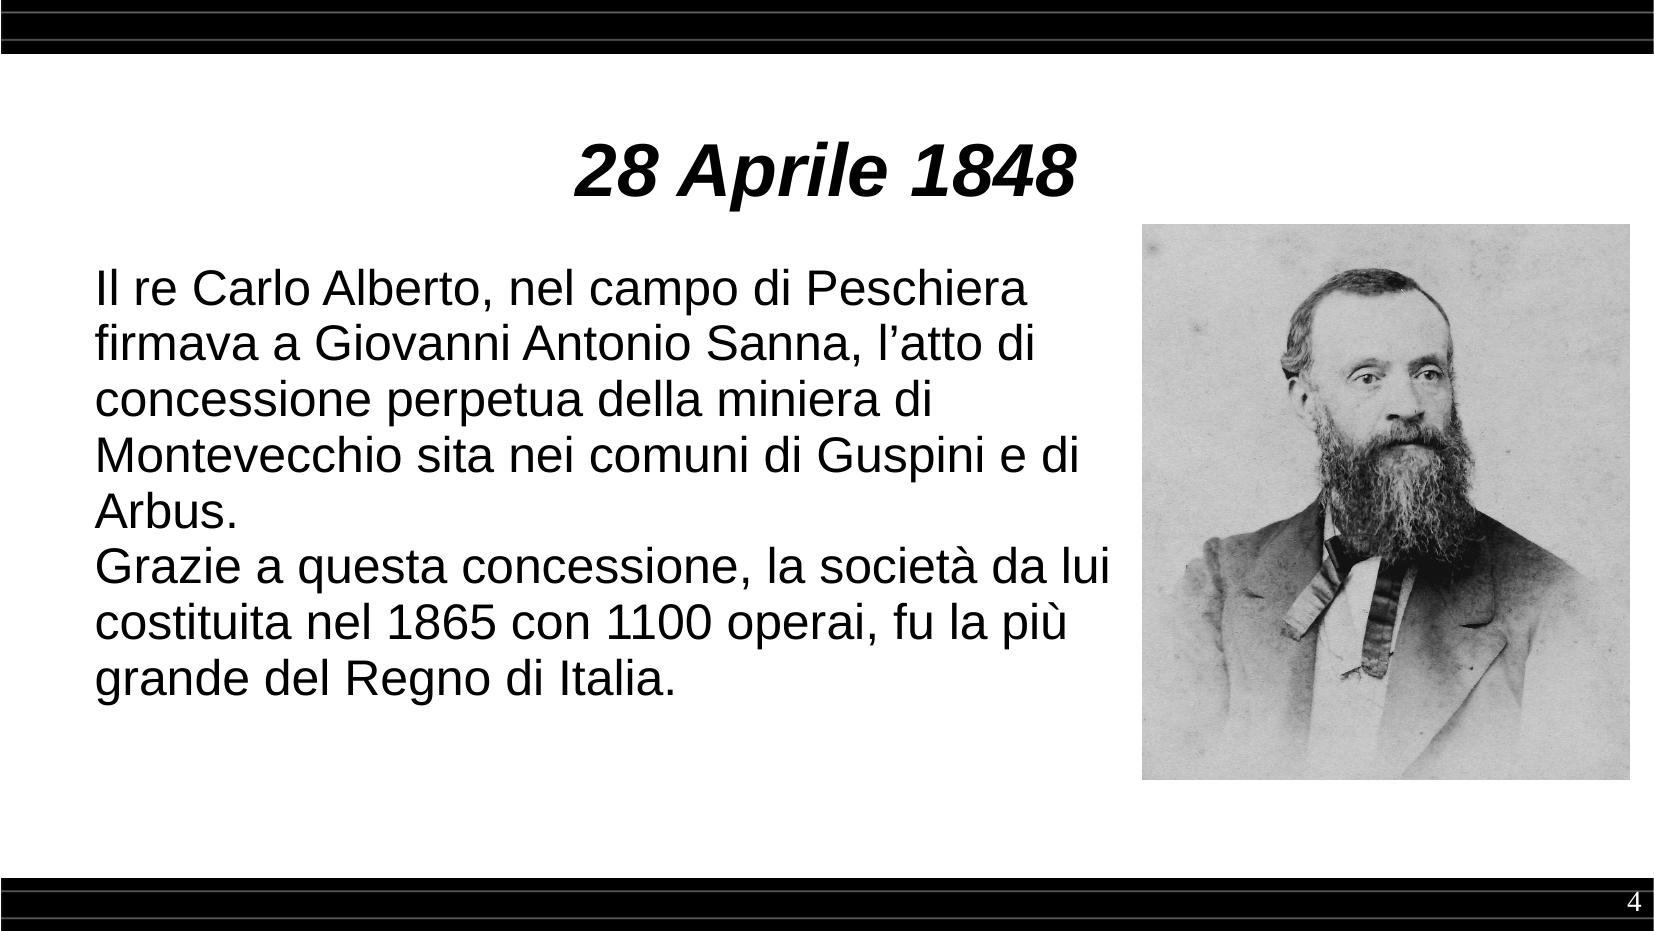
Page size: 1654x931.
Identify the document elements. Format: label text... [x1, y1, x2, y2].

picture [1, 0, 1654, 54]
title 28 Aprile 1848 [82, 92, 1571, 249]
picture [1, 878, 1654, 931]
subtitle Il re Carlo Alberto, nel campo di Peschiera firmava a Giovanni Antonio Sanna, l’atto di concessione perpetua della miniera di Montevecchio sita nei comuni di Guspini e di Arbus. Grazie a questa concessione, la società da lui costituita nel 1865 con 1100 operai, fu la più grande del Regno di Italia. [94, 259, 1134, 875]
picture [1142, 224, 1630, 780]
